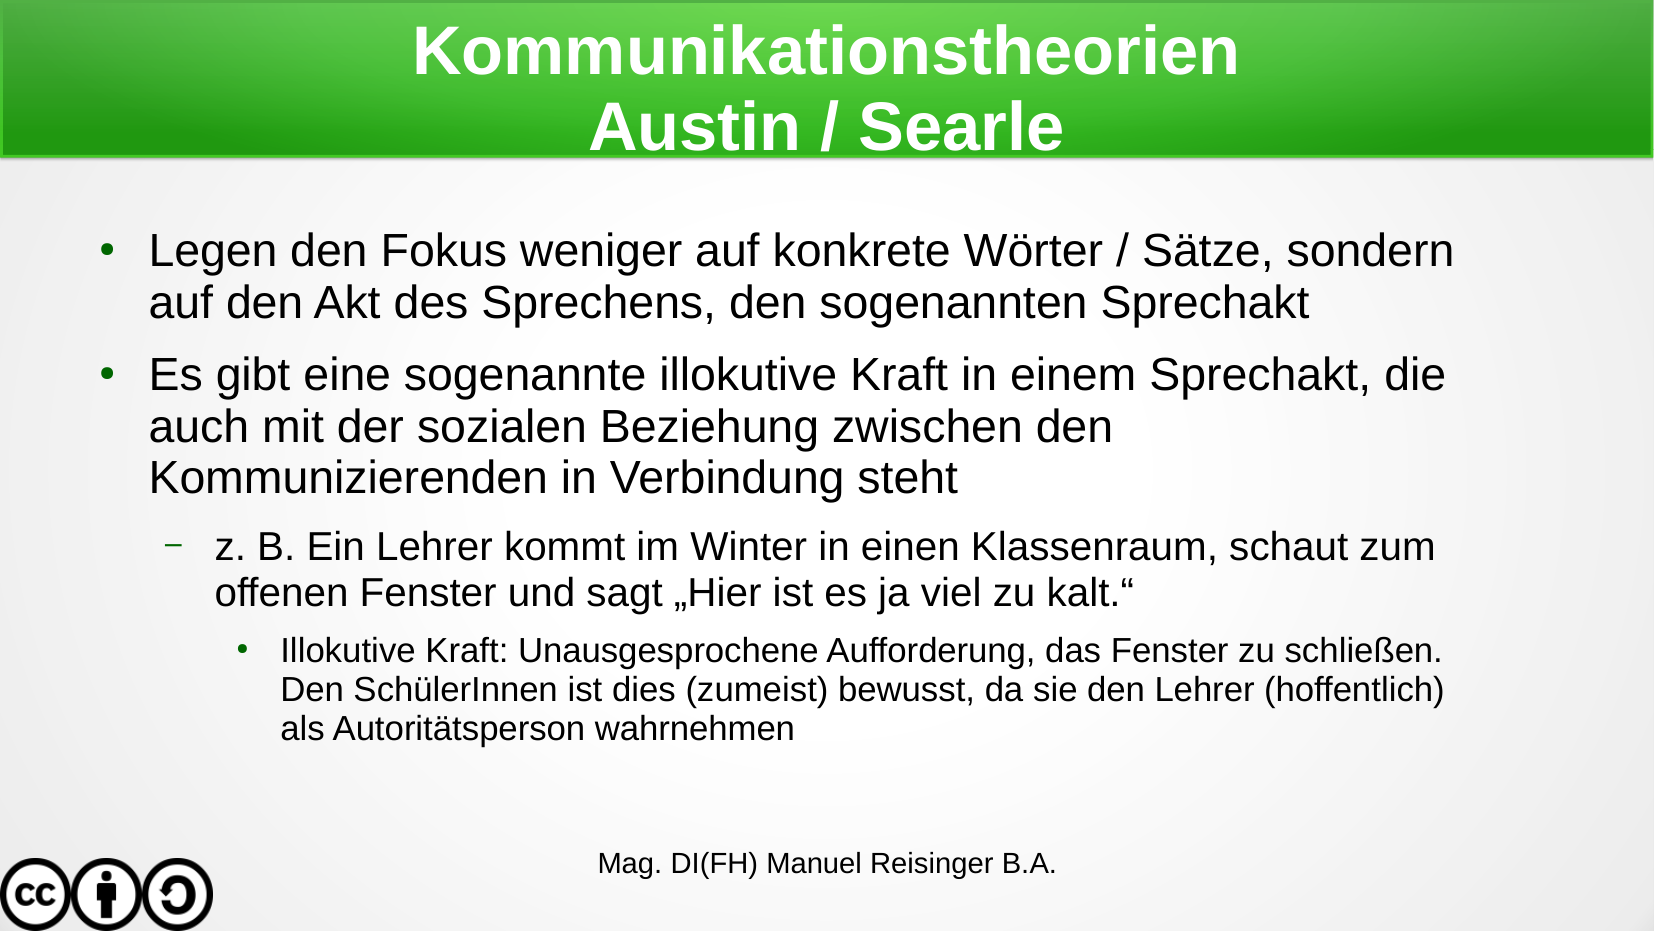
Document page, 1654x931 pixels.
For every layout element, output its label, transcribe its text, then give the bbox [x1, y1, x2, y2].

list Legen den Fokus weniger auf konkrete Wörter / Sätze, sondern auf den Akt des Sprechens, den sogenannten Sprechakt Es gibt eine sogenannte illokutive Kraft in einem Sprechakt, die auch mit der sozialen Beziehung zwischen den Kommunizierenden in Verbindung steht z. B. Ein Lehrer kommt im Winter in einen Klassenraum, schaut zum offenen Fenster und sagt „Hier ist es ja viel zu kalt.“ Illokutive Kraft: Unausgesprochene Aufforderung, das Fenster zu schließen. Den SchülerInnen ist dies (zumeist) bewusst, da sie den Lehrer (hoffentlich) als Autoritätsperson wahrnehmen [82, 224, 1466, 764]
title Kommunikationstheorien Austin / Searle [82, 11, 1571, 166]
picture [0, 858, 213, 931]
